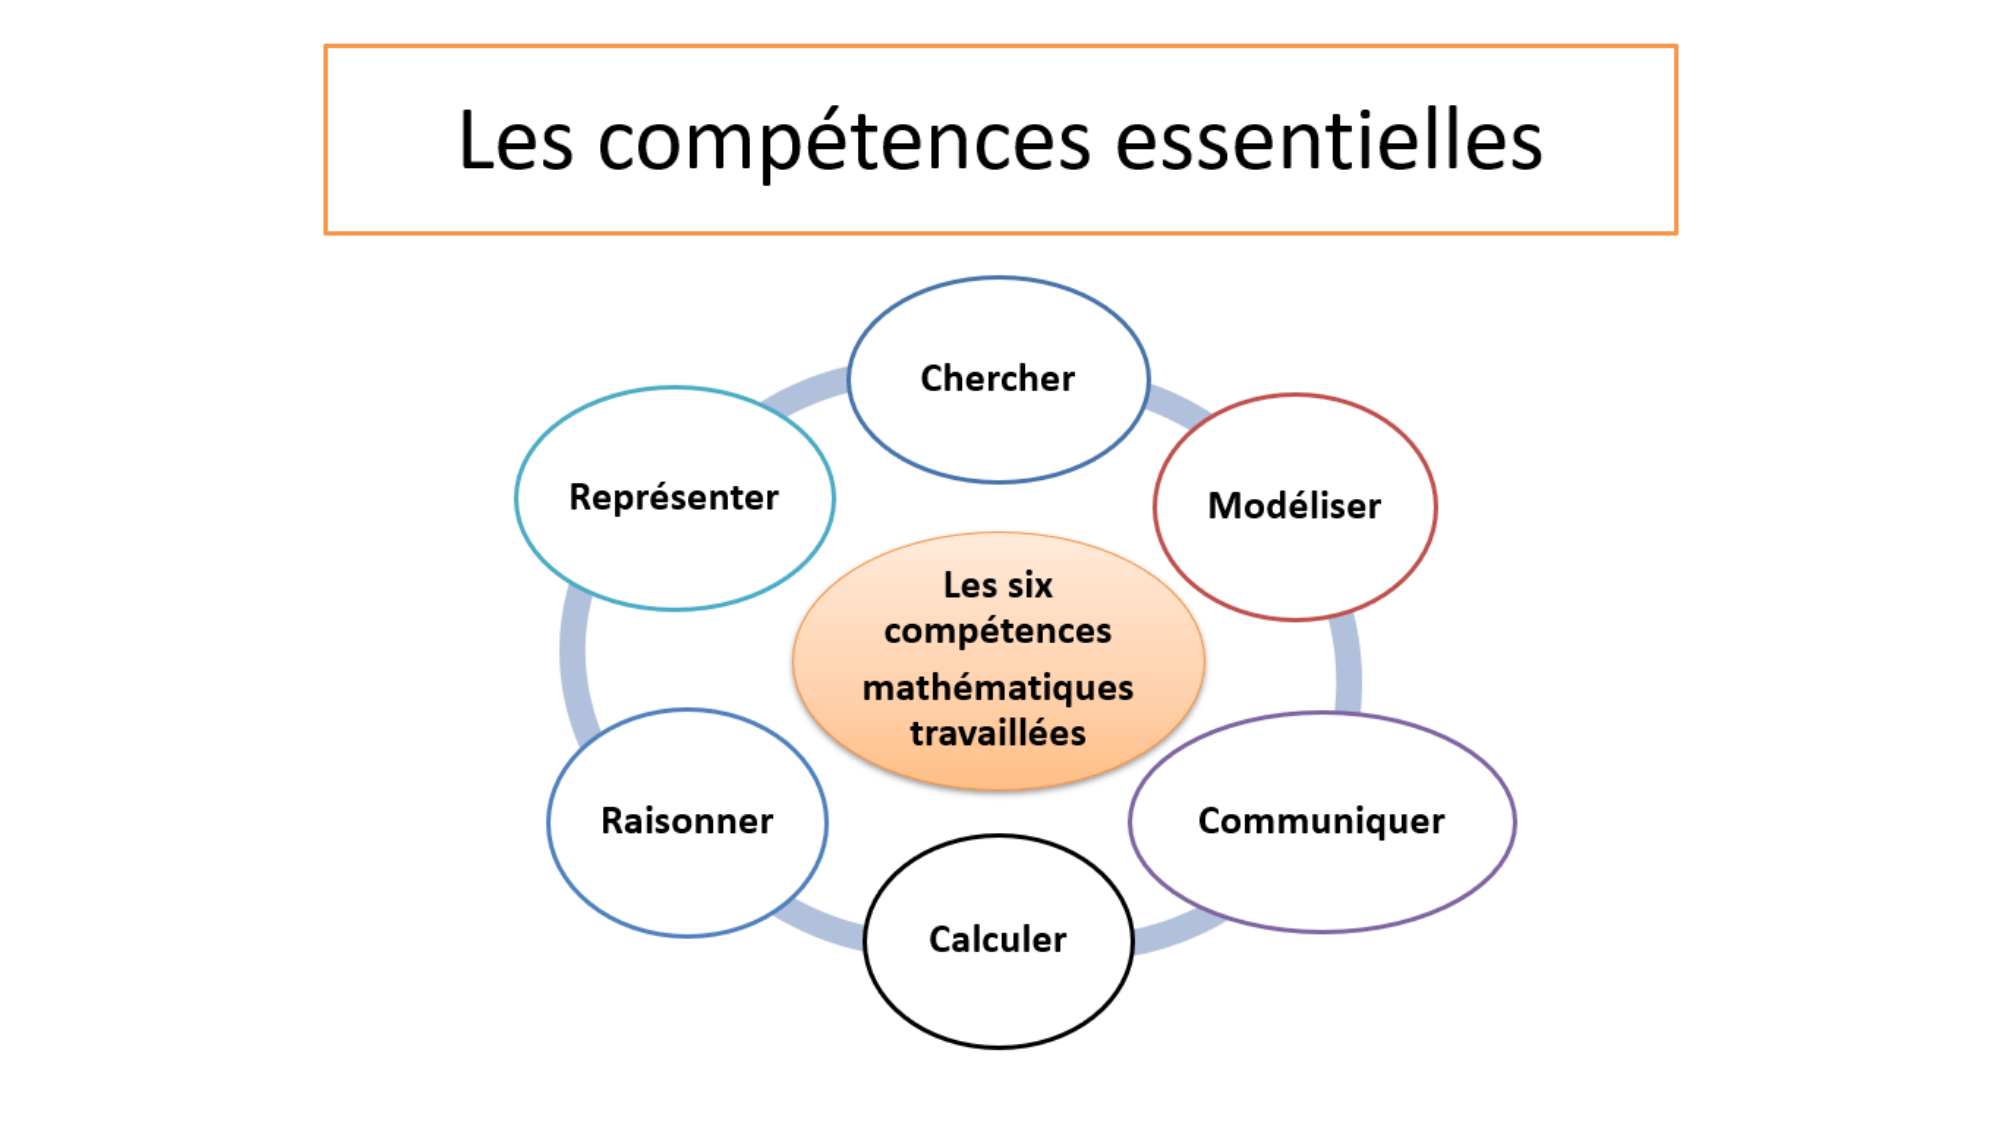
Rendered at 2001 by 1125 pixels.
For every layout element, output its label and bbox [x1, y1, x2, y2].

picture [257, 0, 1747, 1125]
